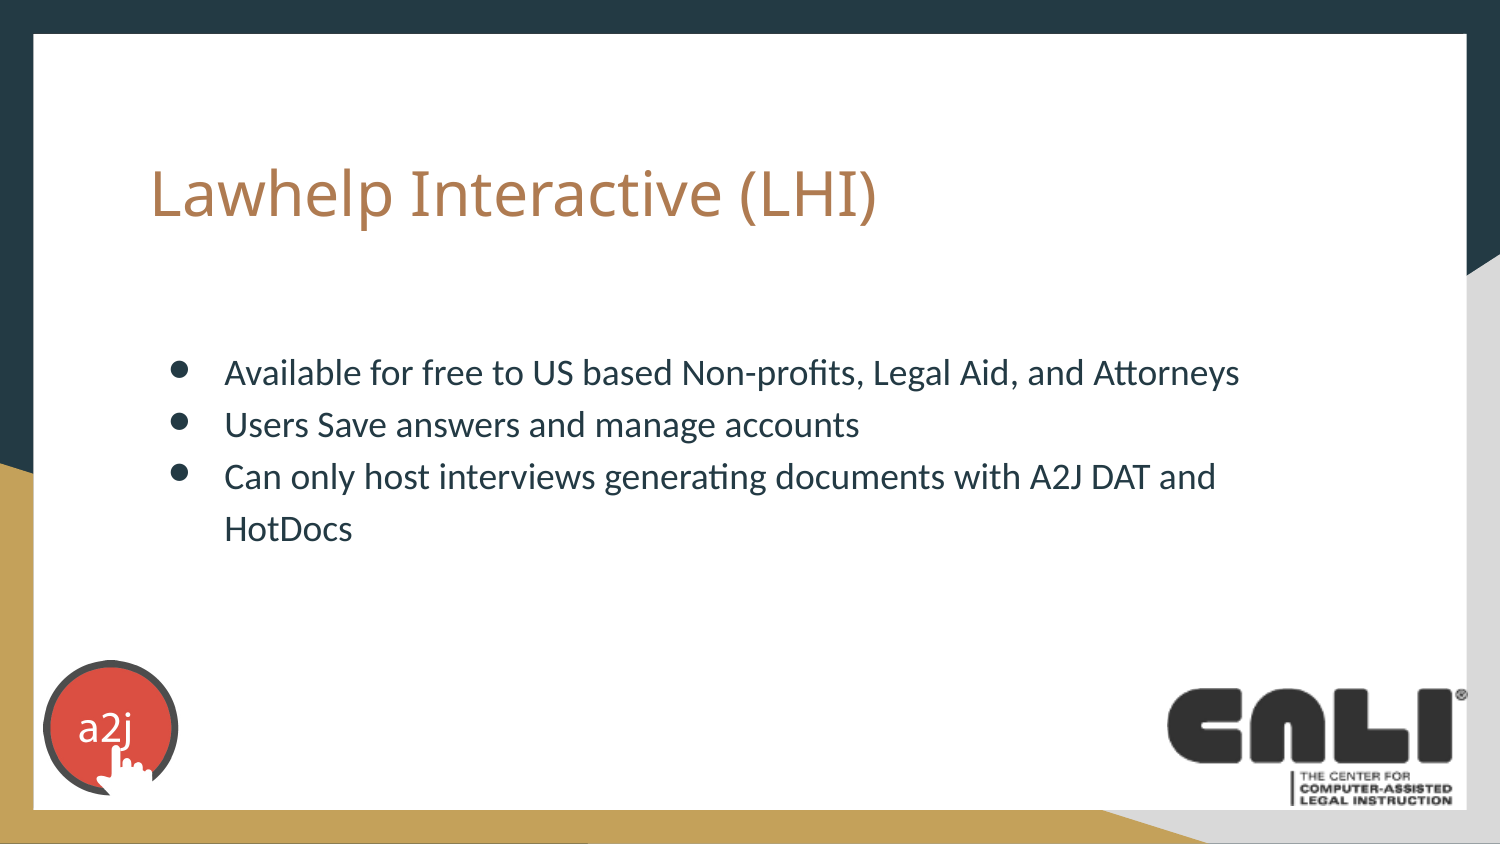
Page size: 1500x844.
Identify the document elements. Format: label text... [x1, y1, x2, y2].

list Available for free to US based Non-profits, Legal Aid, and Attorneys Users Save answers and manage accounts Can only host interviews generating documents with A2J DAT and HotDocs [134, 326, 1366, 729]
picture [43, 660, 182, 806]
title Lawhelp Interactive (LHI) [134, 138, 1366, 296]
picture [1167, 688, 1468, 806]
